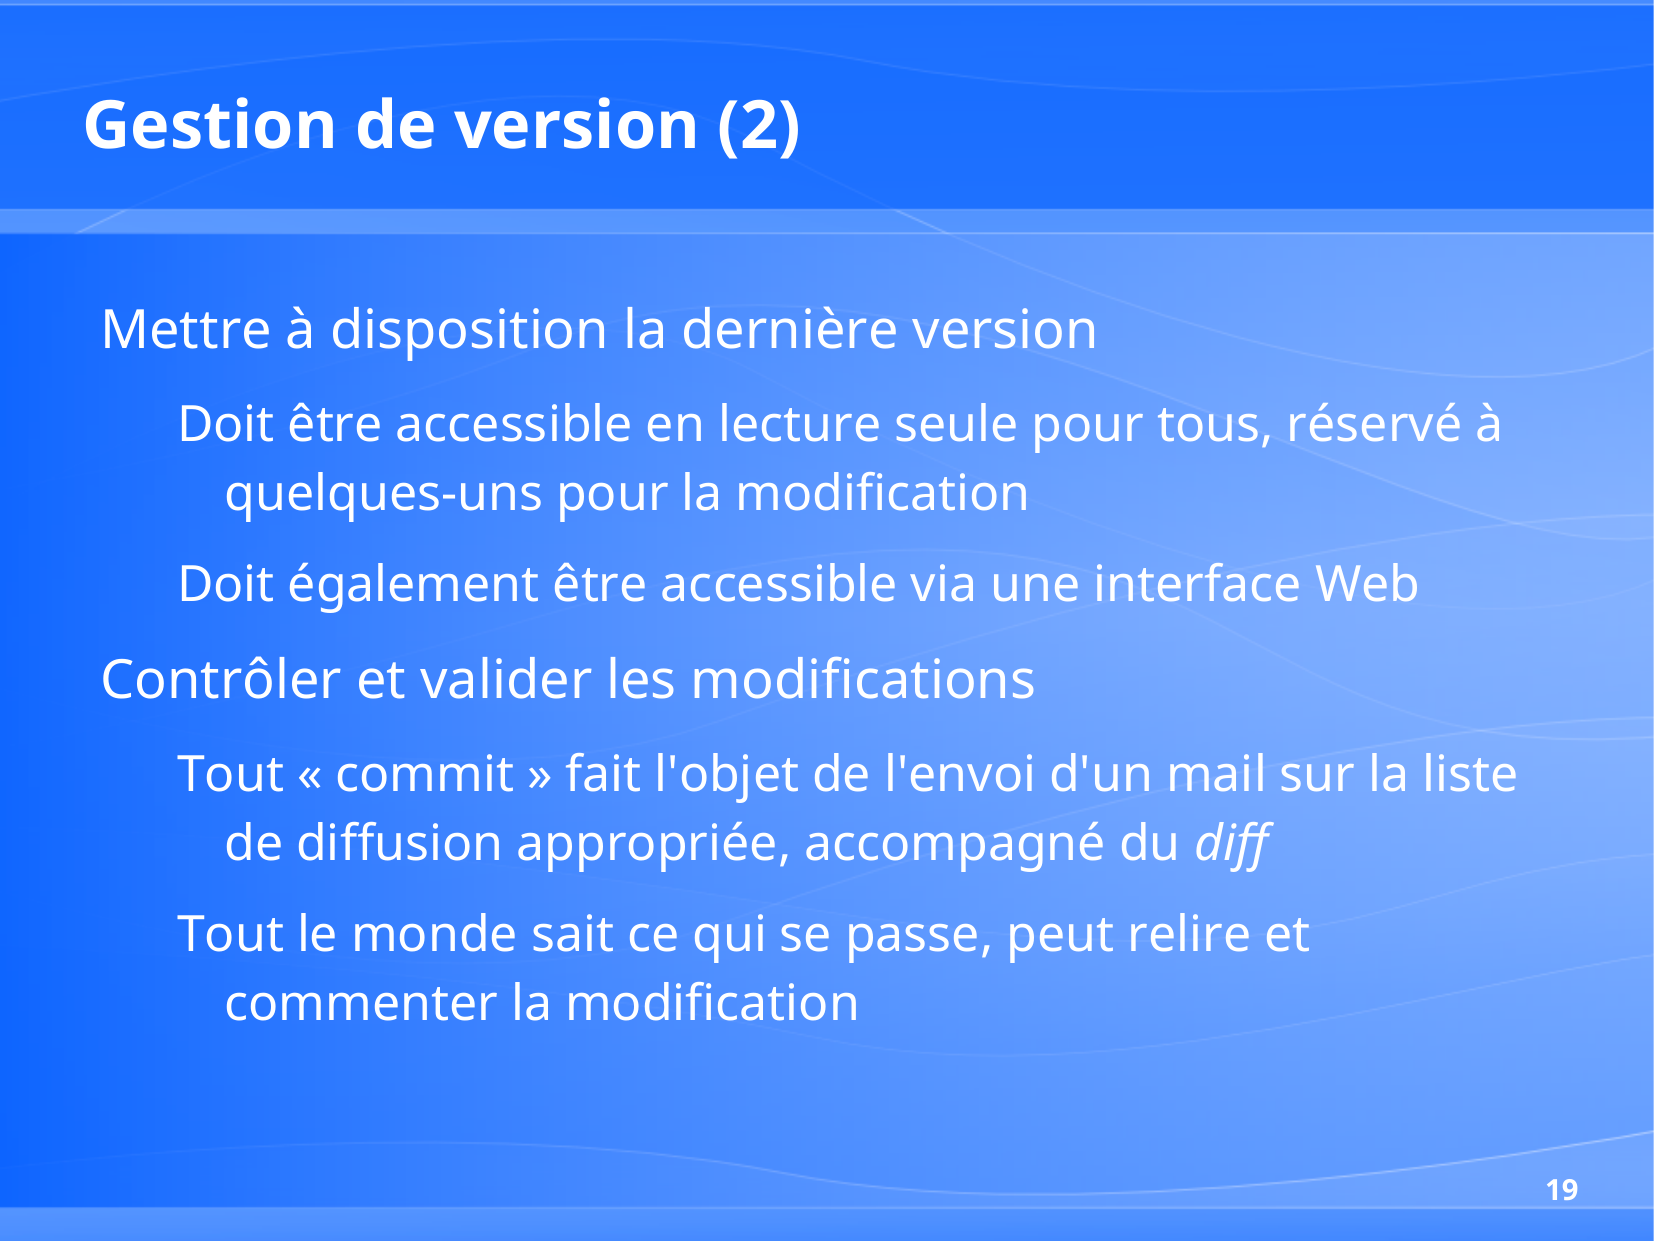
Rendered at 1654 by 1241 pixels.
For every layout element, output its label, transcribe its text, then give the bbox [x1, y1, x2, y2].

list Mettre à disposition la dernière version Doit être accessible en lecture seule pour tous, réservé à quelques-uns pour la modification Doit également être accessible via une interface Web Contrôler et valider les modifications Tout « commit » fait l'objet de l'envoi d'un mail sur la liste de diffusion appropriée, accompagné du diff Tout le monde sait ce qui se passe, peut relire et commenter la modification [82, 290, 1571, 1108]
title Gestion de version (2) [23, 15, 1625, 229]
picture [0, 0, 1654, 1241]
